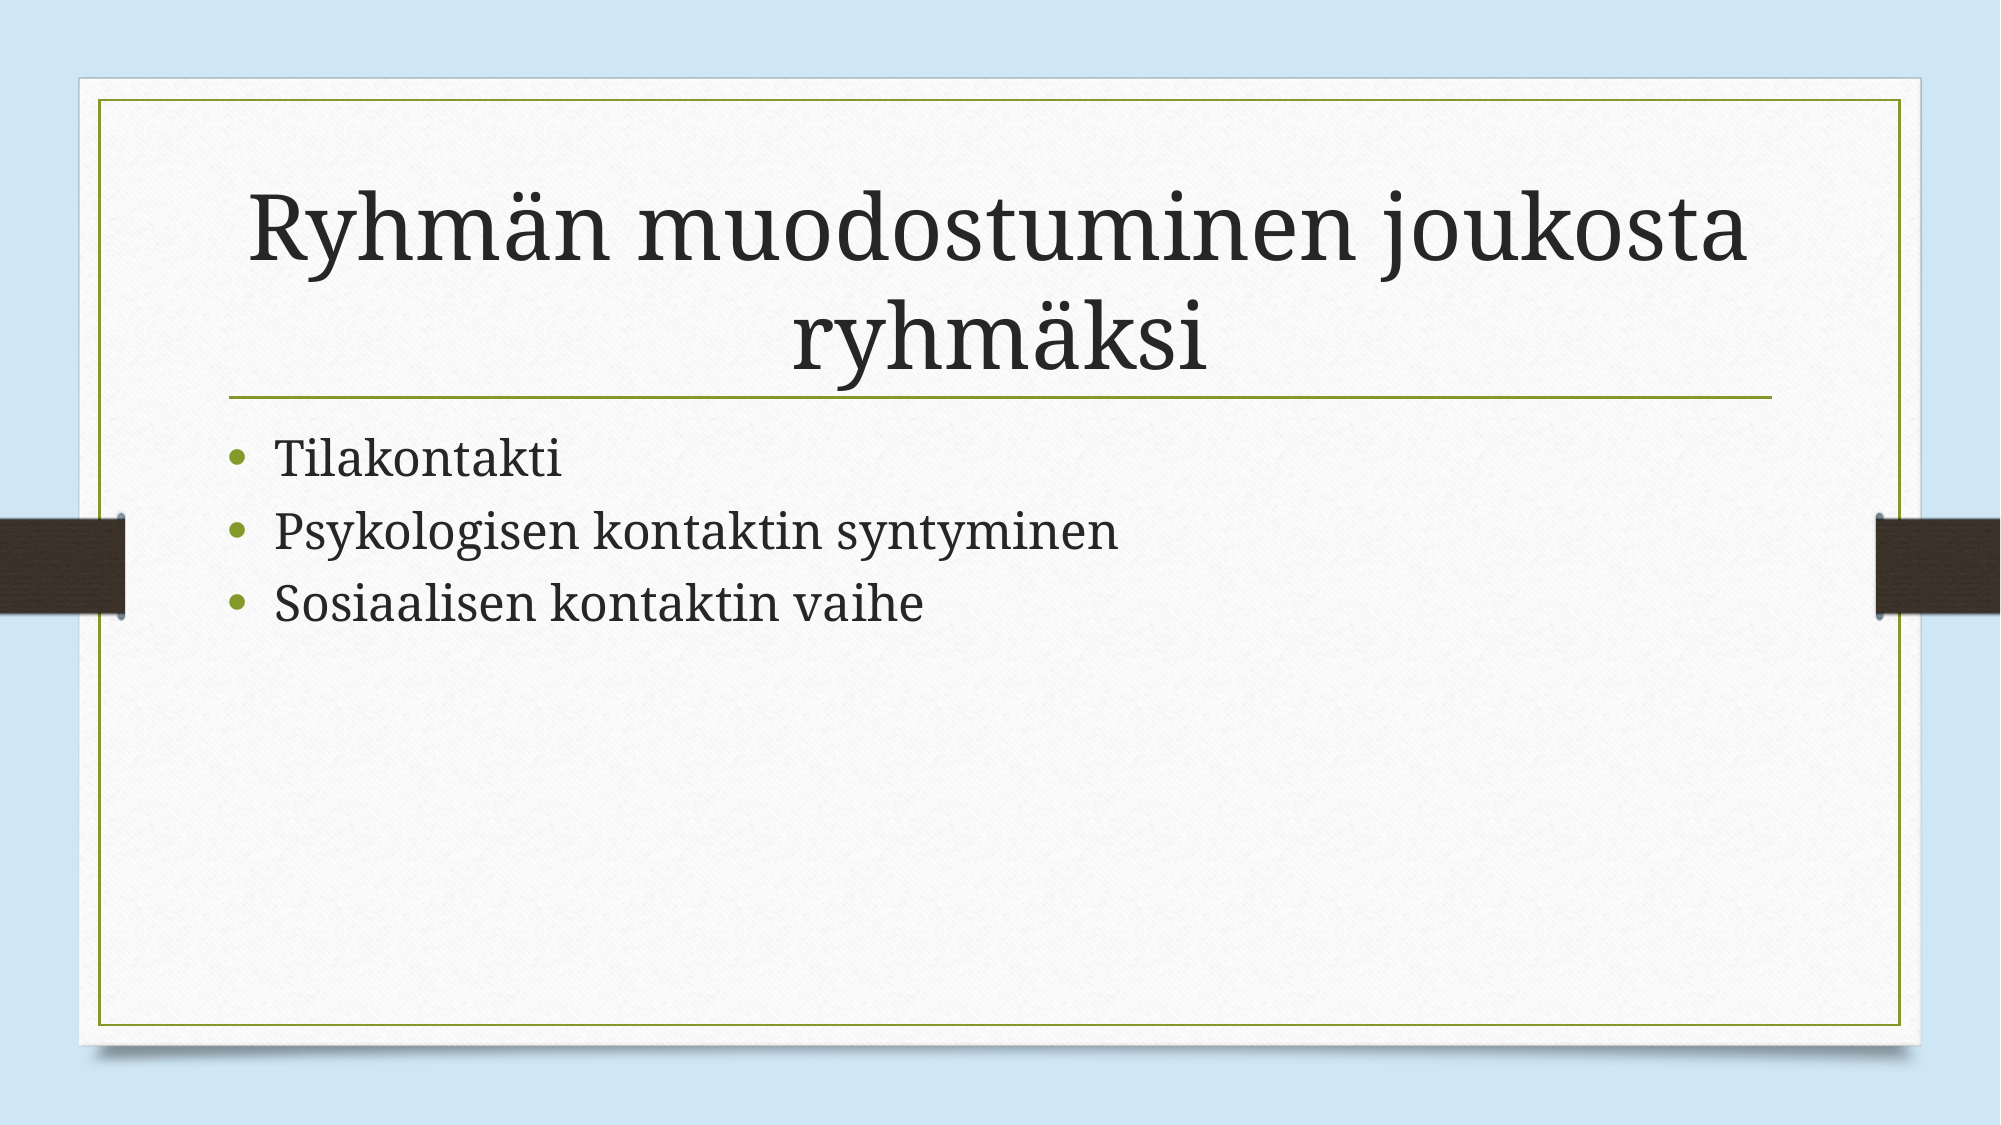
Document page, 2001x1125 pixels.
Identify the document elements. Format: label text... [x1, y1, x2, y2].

list Tilakontakti Psykologisen kontaktin syntyminen Sosiaalisen kontaktin vaihe [212, 419, 1788, 964]
picture [0, 0, 2001, 1125]
title Ryhmän muodostuminen joukosta ryhmäksi [212, 161, 1788, 375]
